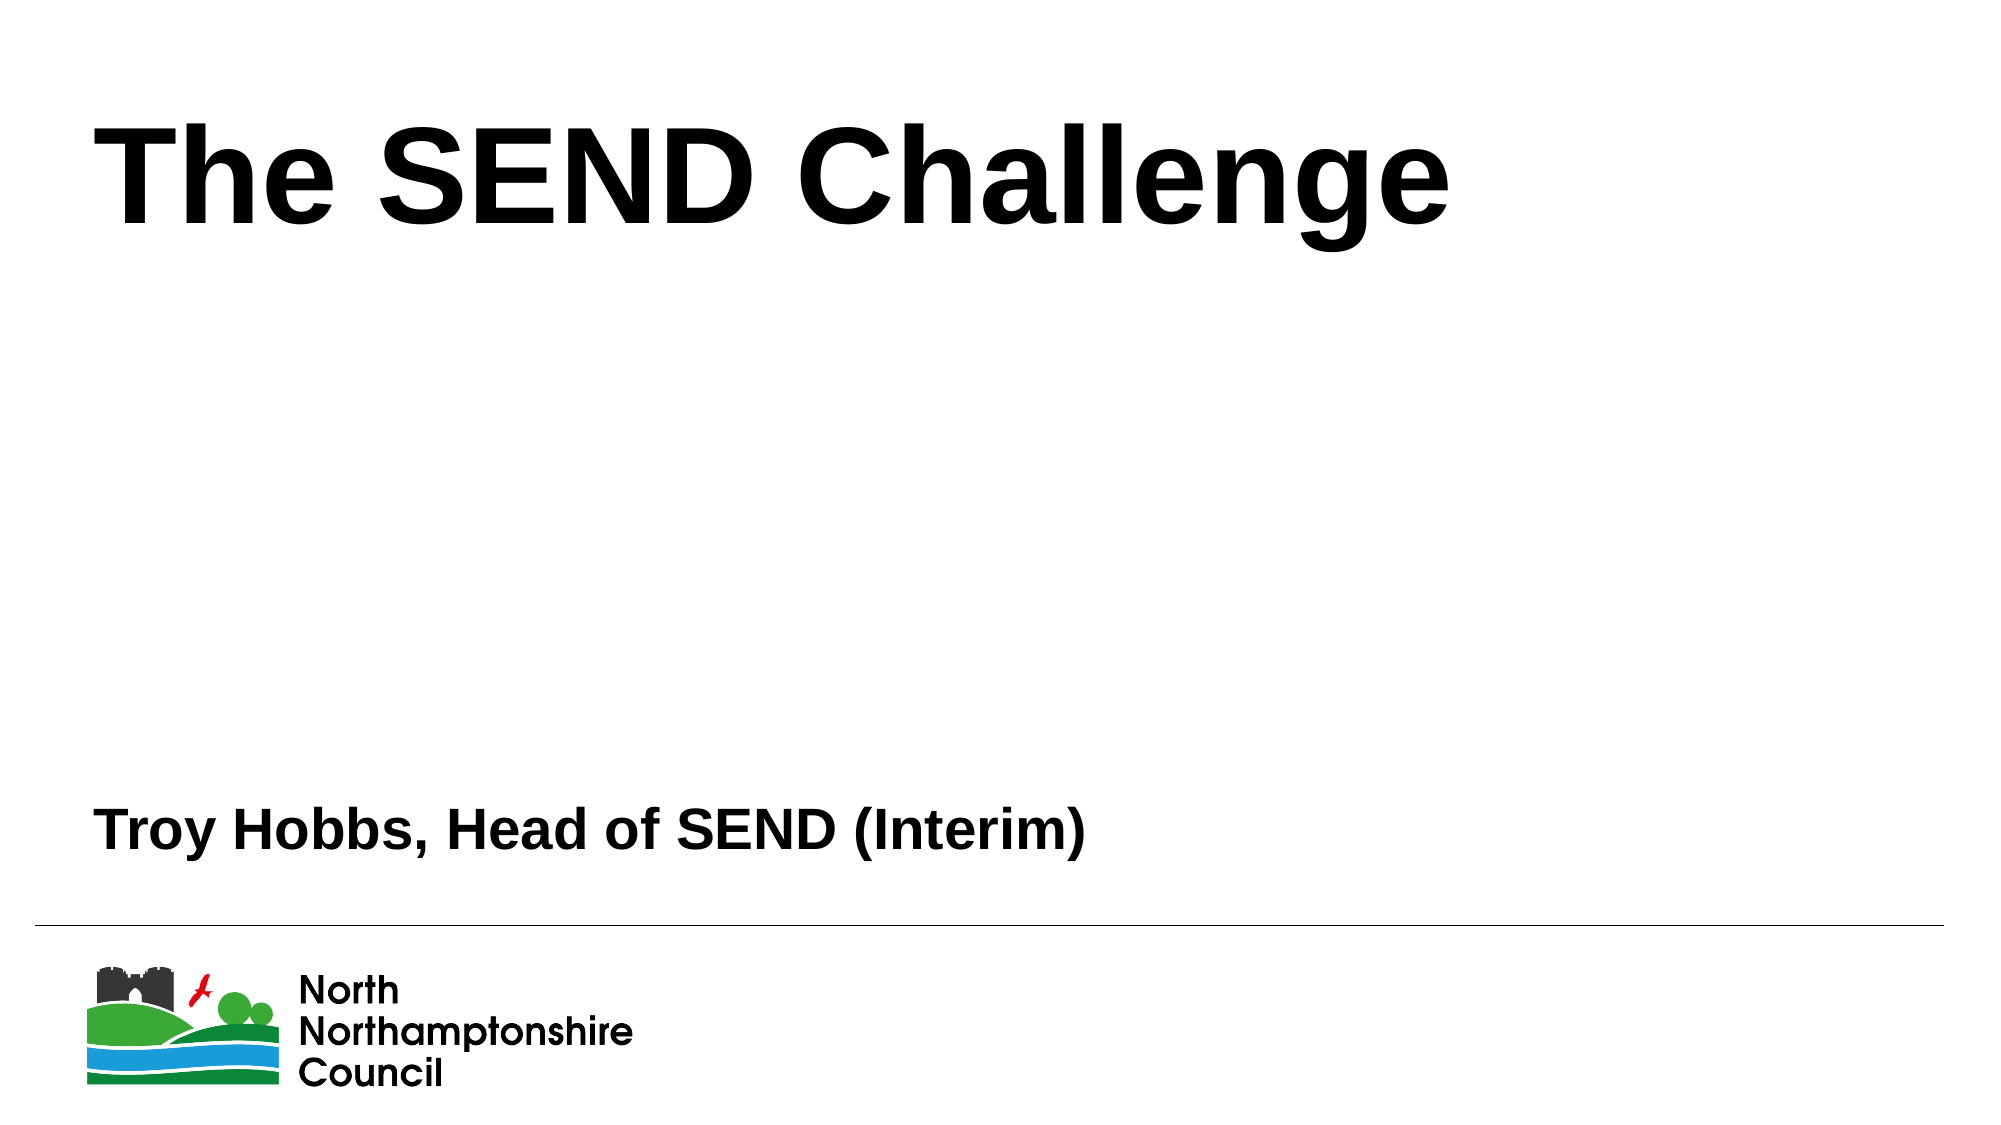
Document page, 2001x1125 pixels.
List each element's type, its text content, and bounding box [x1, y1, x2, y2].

text_box The SEND Challenge [78, 78, 1936, 260]
picture [70, 951, 646, 1101]
text_box Troy Hobbs, Head of SEND (Interim) [78, 783, 1936, 870]
